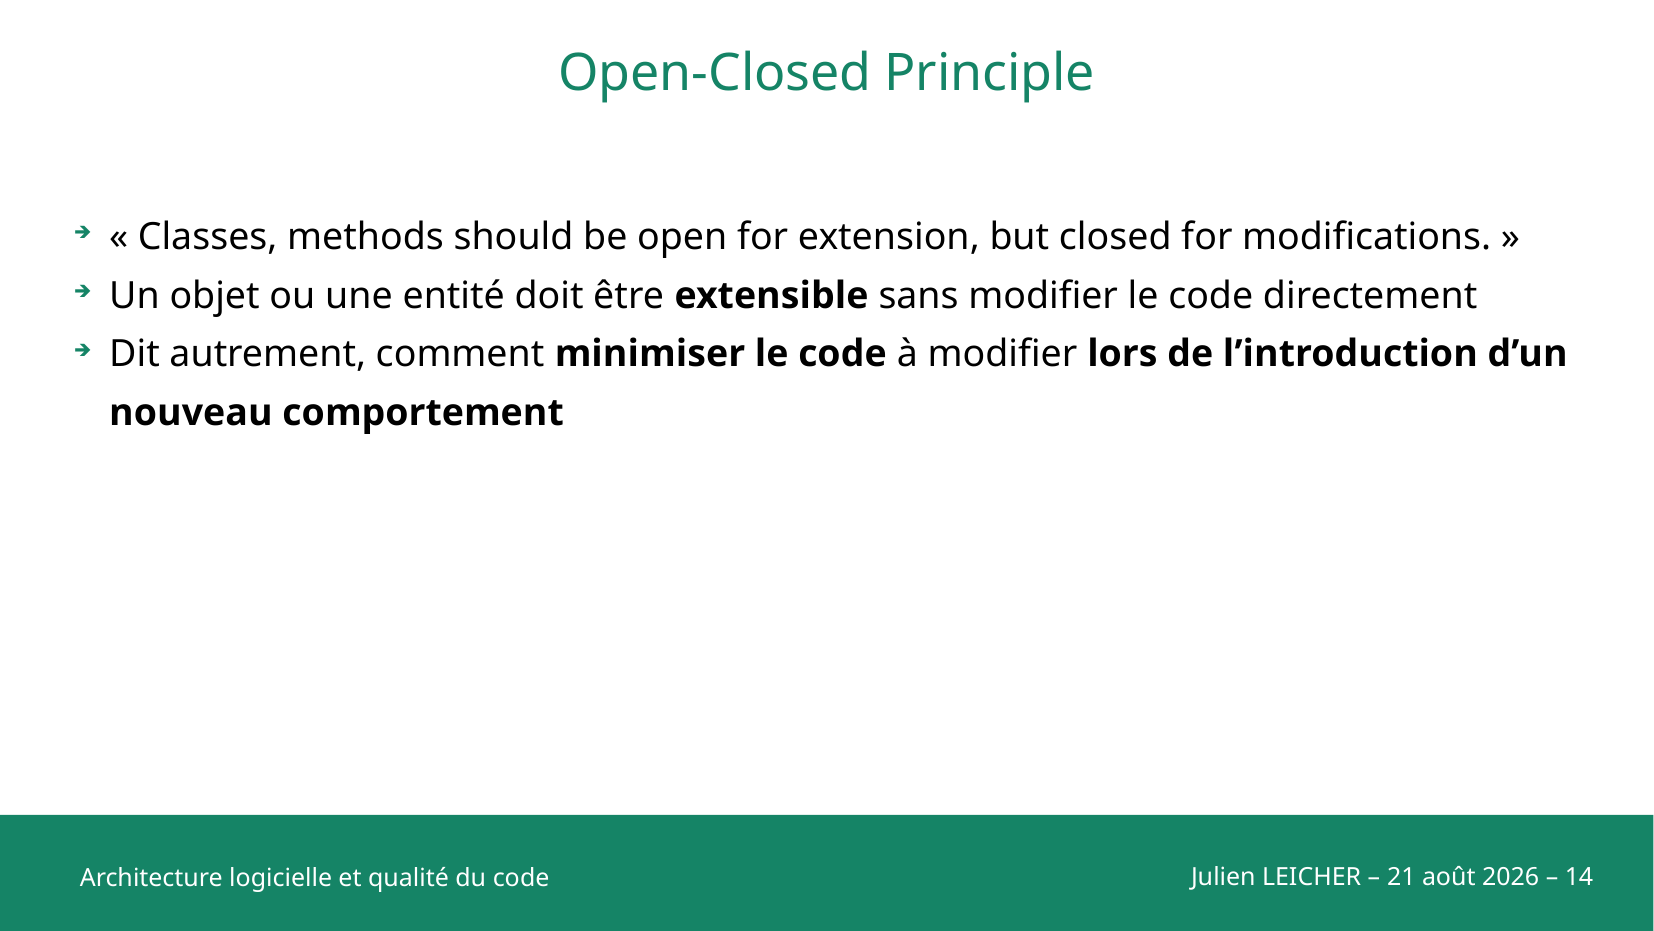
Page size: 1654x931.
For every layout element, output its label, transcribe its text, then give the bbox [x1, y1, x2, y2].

text_box Julien LEICHER – 18 mars 2022 – <number> [0, 814, 1654, 931]
text_box Open-Closed Principle [0, 27, 1654, 113]
text_box « Classes, methods should be open for extension, but closed for modifications. » Un objet ou une entité doit être extensible sans modifier le code directement Dit autrement, comment minimiser le code à modifier lors de l’introduction d’un nouveau comportement [59, 194, 1595, 678]
text_box Architecture logicielle et qualité du code [64, 852, 798, 898]
